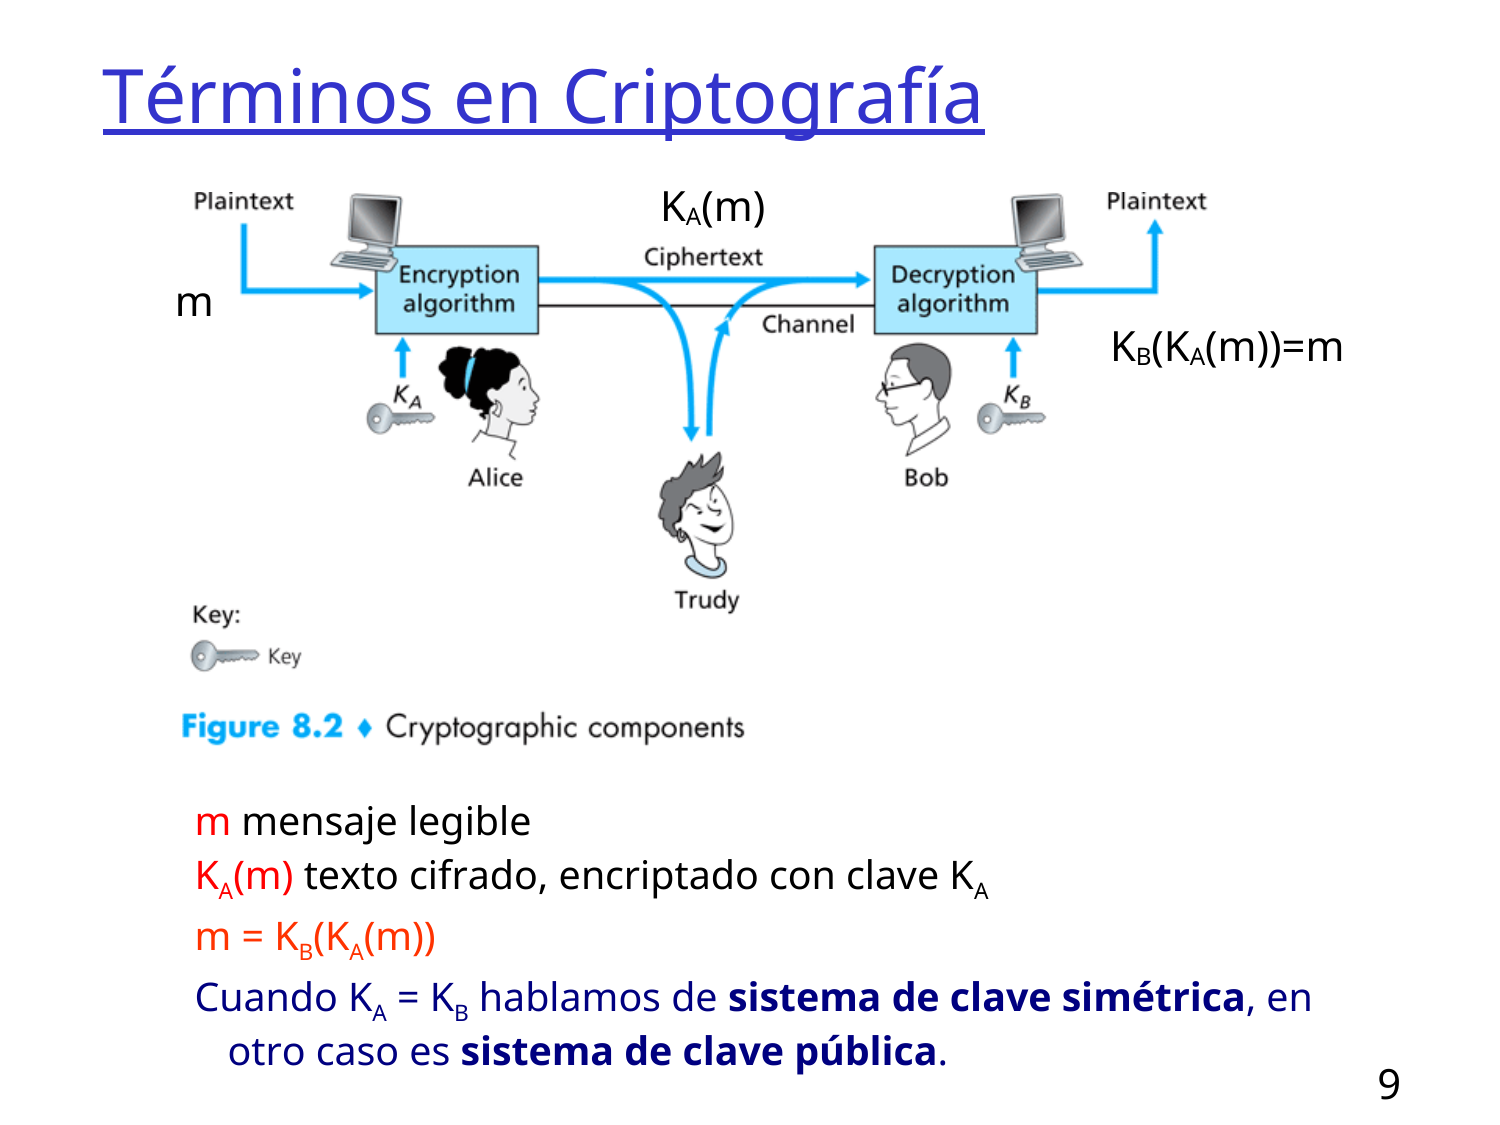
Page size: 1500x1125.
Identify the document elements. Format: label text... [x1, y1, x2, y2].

text_box KB(KA(m))=m [1095, 312, 1395, 392]
picture [181, 192, 1209, 750]
text_box m [160, 267, 231, 333]
list m mensaje legible KA(m) texto cifrado, encriptado con clave KA m = KB(KA(m)) Cuando KA = KB hablamos de sistema de clave simétrica, en otro caso es sistema de clave pública. [179, 788, 1355, 1083]
text_box KA(m) [645, 172, 793, 252]
title Términos en Criptografía [87, 0, 1363, 209]
